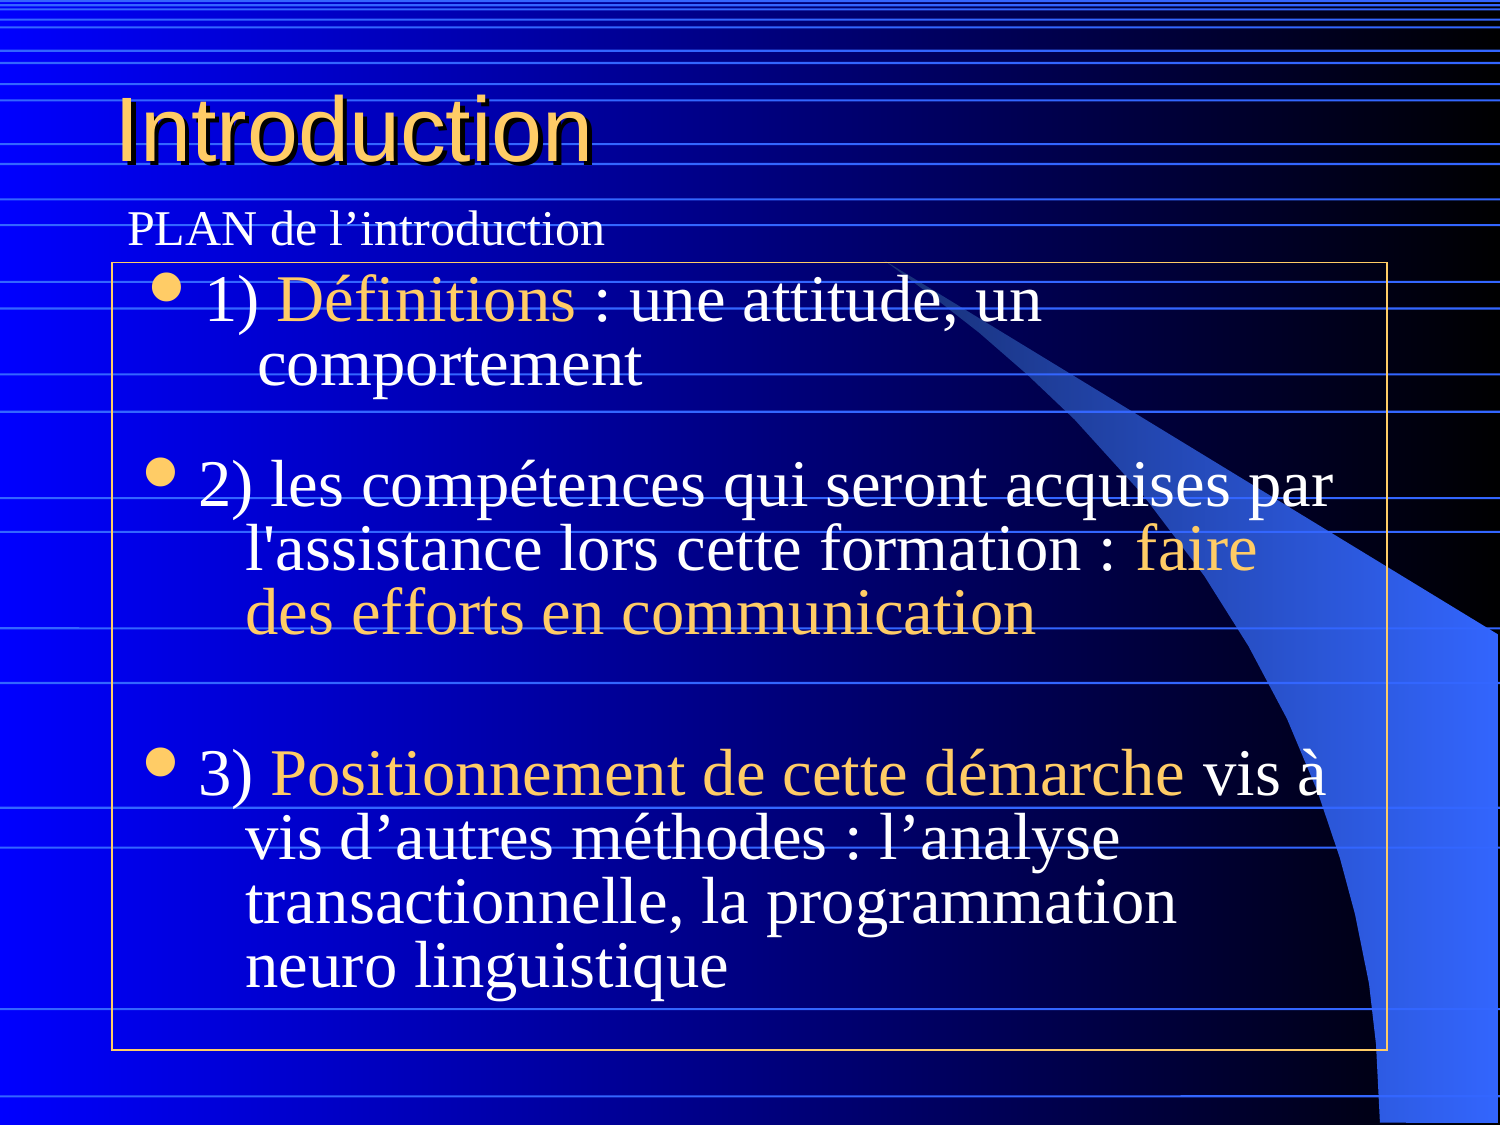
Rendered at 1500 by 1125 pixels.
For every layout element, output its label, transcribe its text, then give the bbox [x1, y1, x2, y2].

text_box PLAN de l’introduction [112, 187, 851, 263]
title Introduction [99, 50, 1426, 201]
list 1) Définitions : une attitude, un comportement 2) les compétences qui seront acquises par l'assistance lors cette formation : faire des efforts en communication 3) Positionnement de cette démarche vis à vis d’autres méthodes : l’analyse transactionnelle, la programmation neuro linguistique [111, 262, 1387, 1050]
